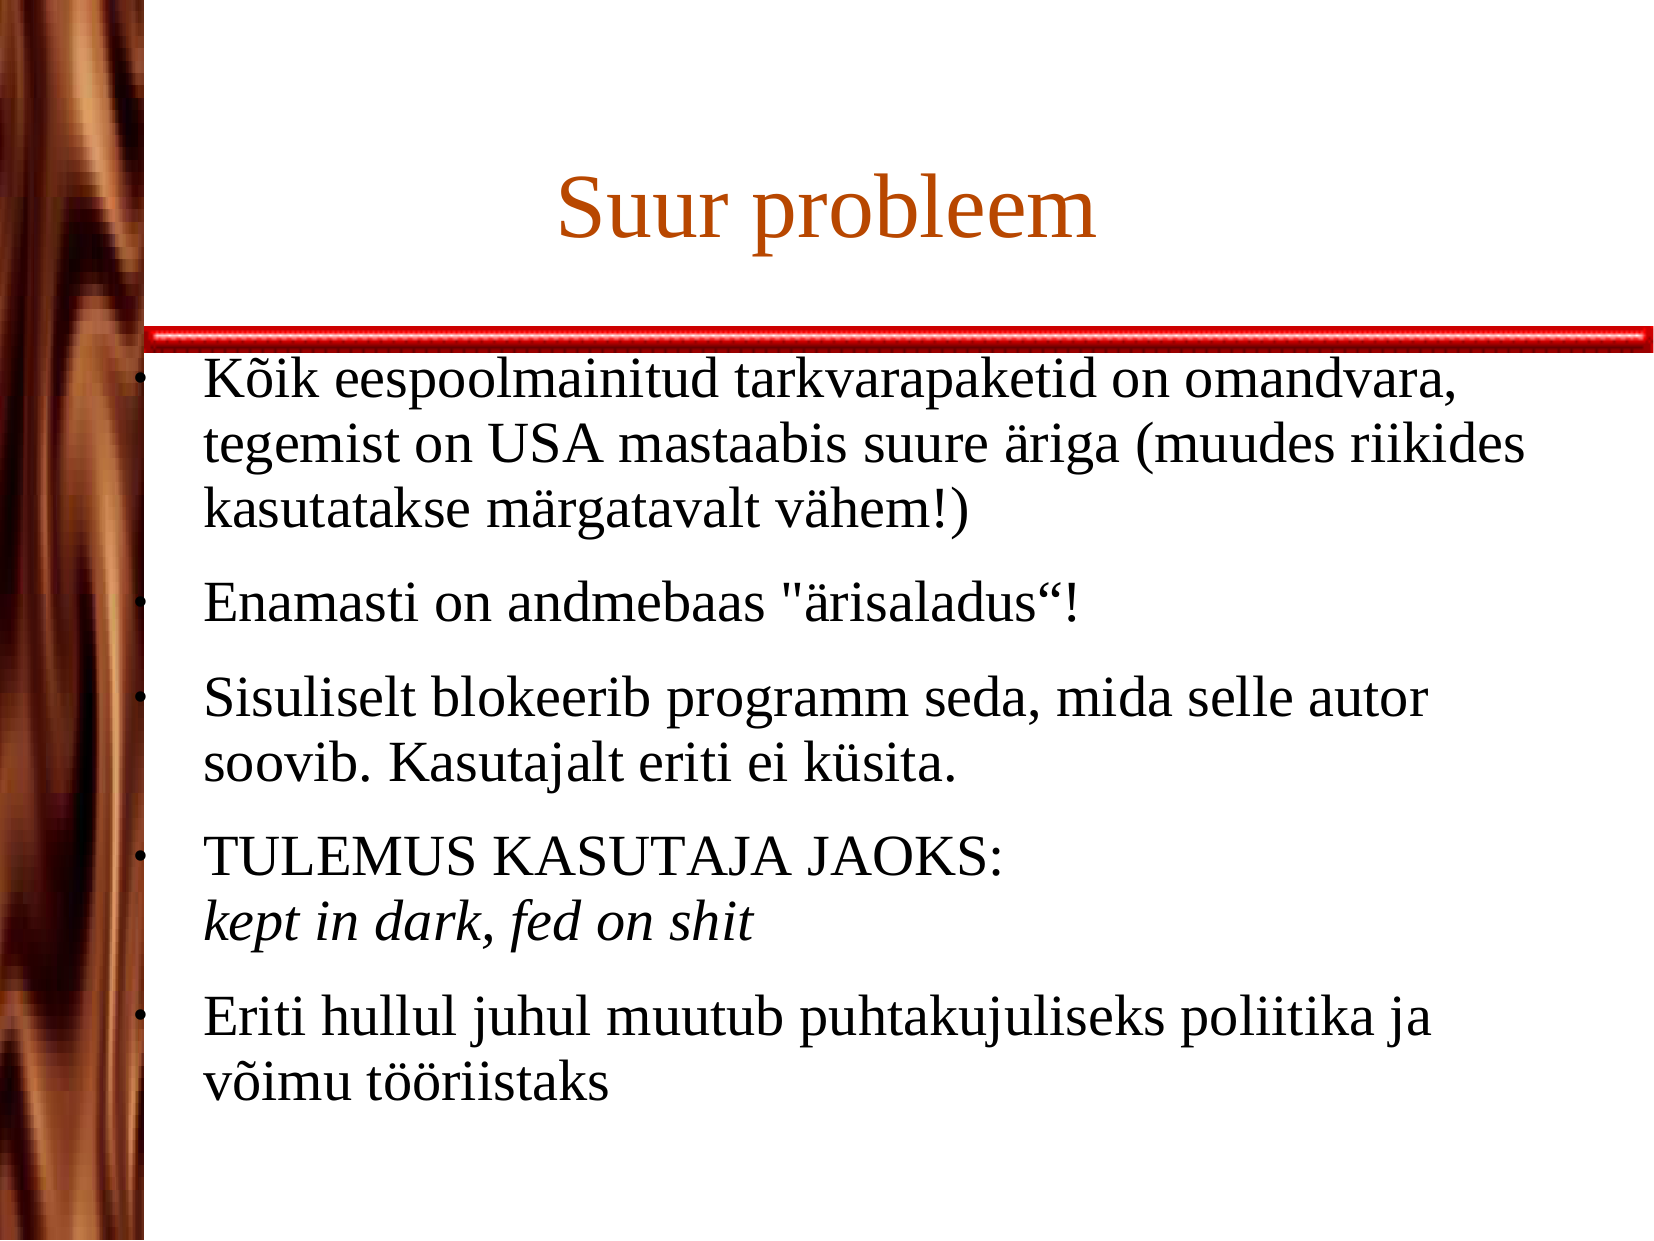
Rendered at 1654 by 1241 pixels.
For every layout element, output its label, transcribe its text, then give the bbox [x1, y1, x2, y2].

picture [0, 0, 1654, 1240]
list Kõik eespoolmainitud tarkvarapaketid on omandvara, tegemist on USA mastaabis suure äriga (muudes riikides kasutatakse märgatavalt vähem!) Enamasti on andmebaas "ärisaladus“! Sisuliselt blokeerib programm seda, mida selle autor soovib. Kasutajalt eriti ei küsita. TULEMUS KASUTAJA JAOKS: kept in dark, fed on shit Eriti hullul juhul muutub puhtakujuliseks poliitika ja võimu tööriistaks [121, 344, 1534, 1165]
title Suur probleem [121, 102, 1534, 310]
